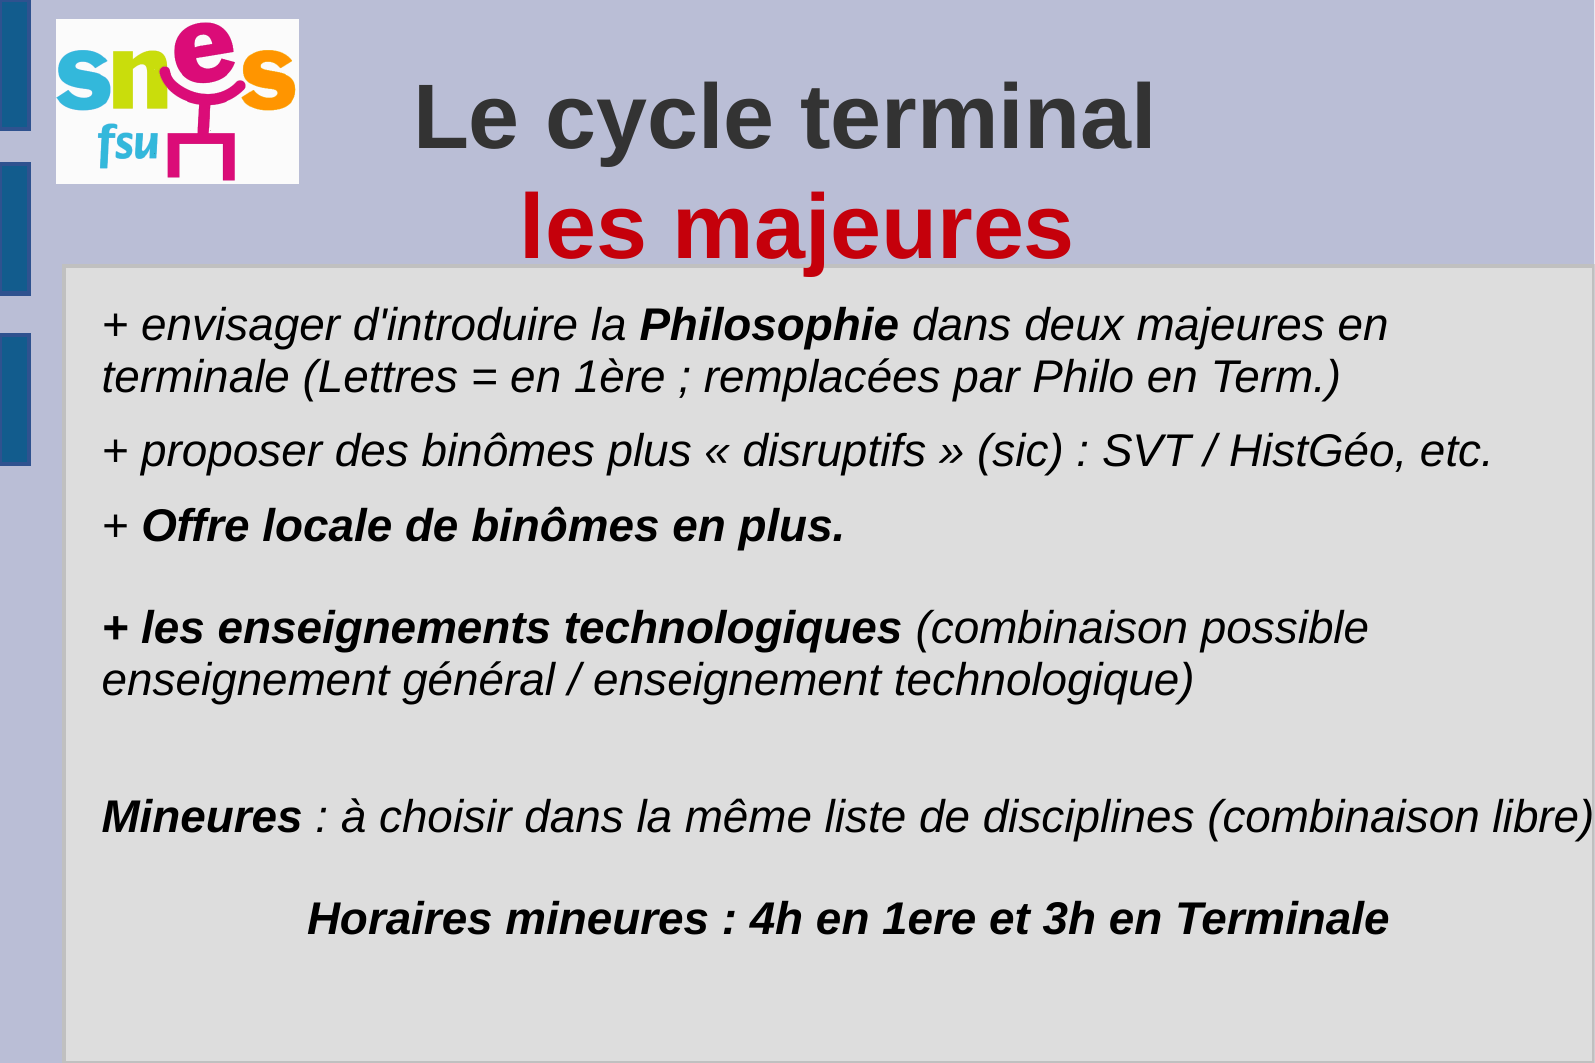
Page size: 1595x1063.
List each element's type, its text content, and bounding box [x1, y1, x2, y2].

text_box Mineures : à choisir dans la même liste de disciplines (combinaison libre) Horaires mineures : 4h en 1ere et 3h en Terminale [86, 783, 1595, 958]
title Le cycle terminal les majeures [117, 56, 1479, 277]
picture [56, 19, 299, 184]
text_box + envisager d'introduire la Philosophie dans deux majeures en terminale (Lettres = en 1ère ; remplacées par Philo en Term.) + proposer des binômes plus « disruptifs » (sic) : SVT / HistGéo, etc. + Offre locale de binômes en plus. + les enseignements technologiques (combinaison possible enseignement général / enseignement technologique) [86, 292, 1532, 728]
